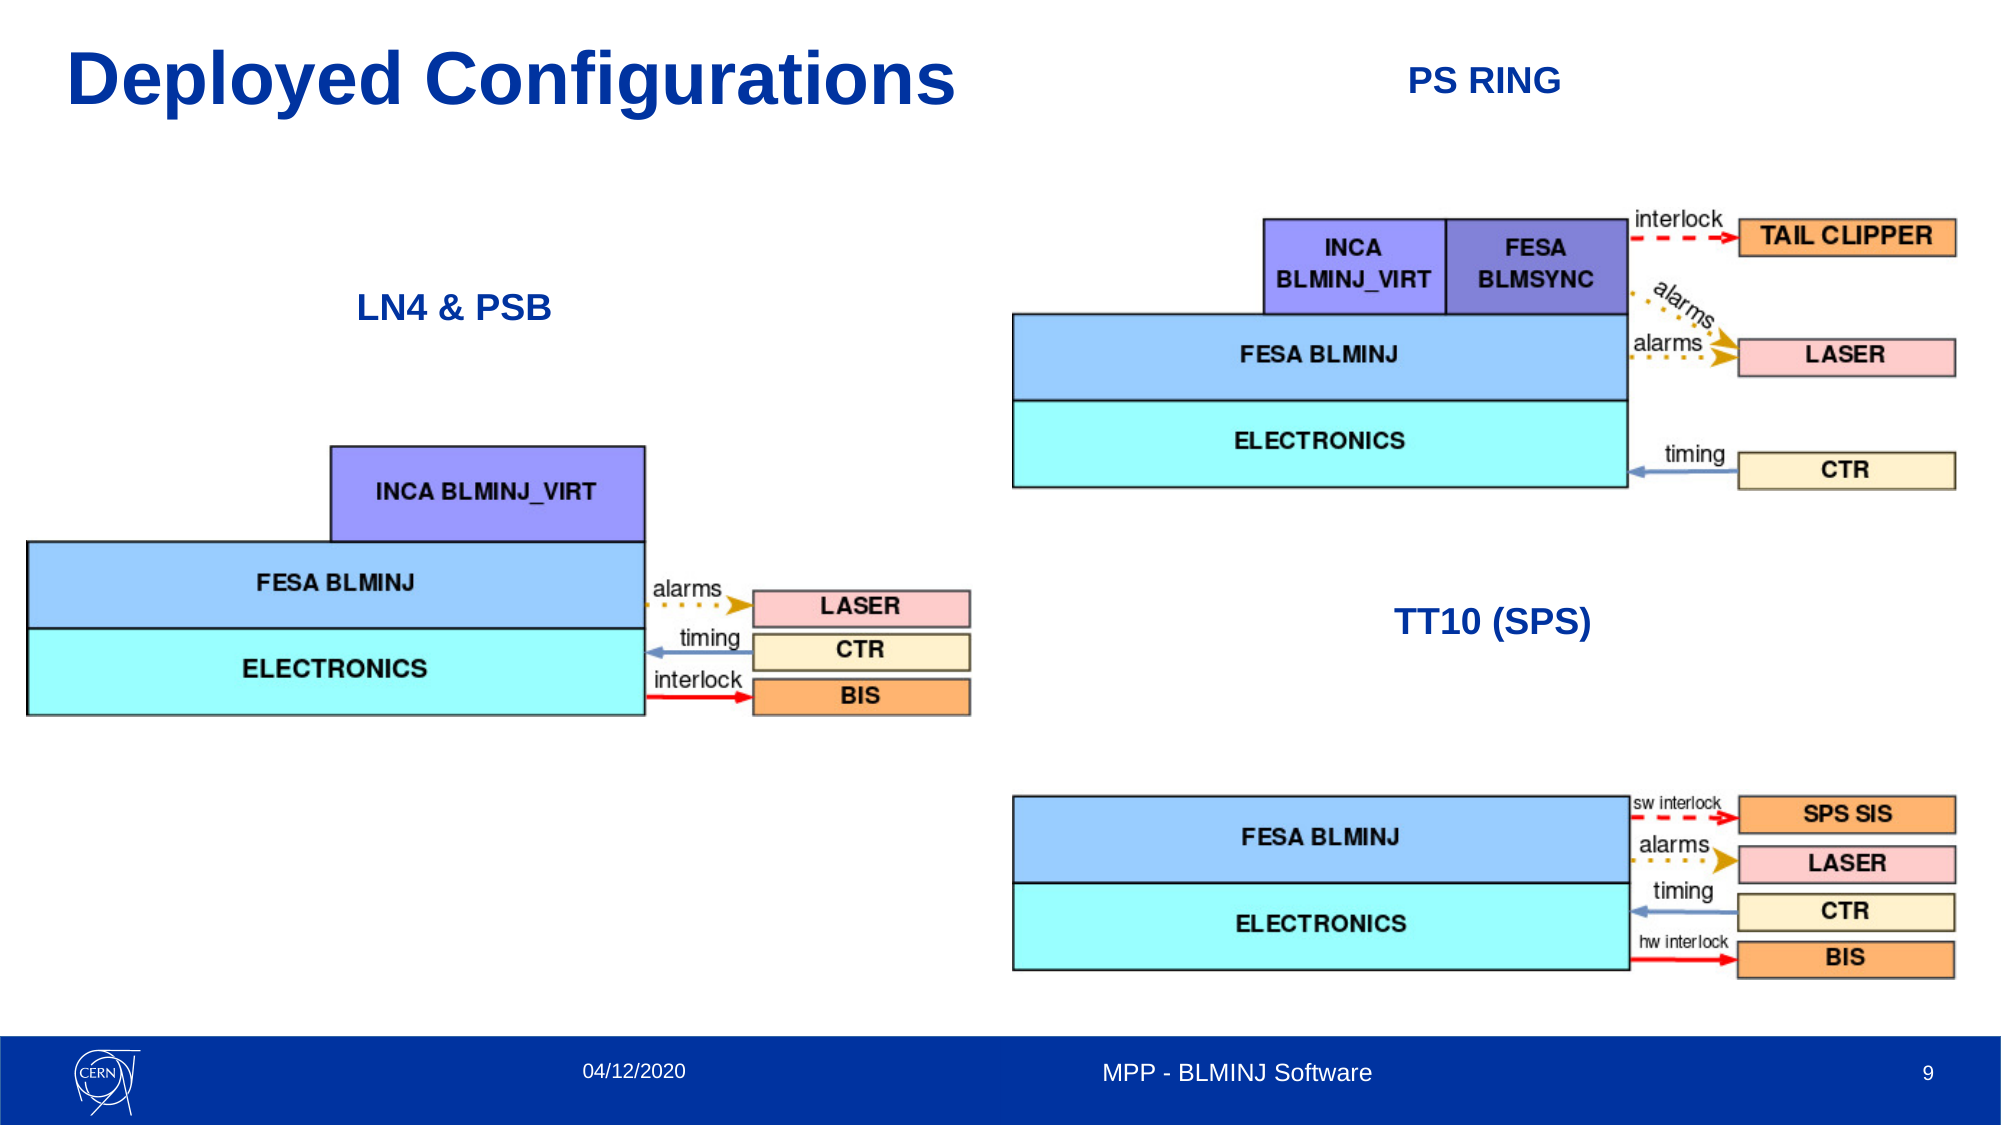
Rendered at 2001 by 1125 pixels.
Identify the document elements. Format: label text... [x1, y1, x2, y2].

picture [1, 1037, 2000, 1125]
title Deployed Configurations [66, 44, 1934, 135]
text_box PS RING [1390, 51, 1580, 112]
slide_number 9 [1822, 1042, 1935, 1103]
picture [1012, 789, 1958, 980]
text_box TT10 (SPS) [1365, 592, 1621, 653]
picture [26, 445, 973, 717]
text_box LN4 & PSB [341, 278, 617, 339]
footer MPP - BLMINJ Software [698, 1042, 1777, 1103]
slide_number 04/12/2020 [571, 1041, 686, 1102]
picture [1012, 207, 1958, 491]
